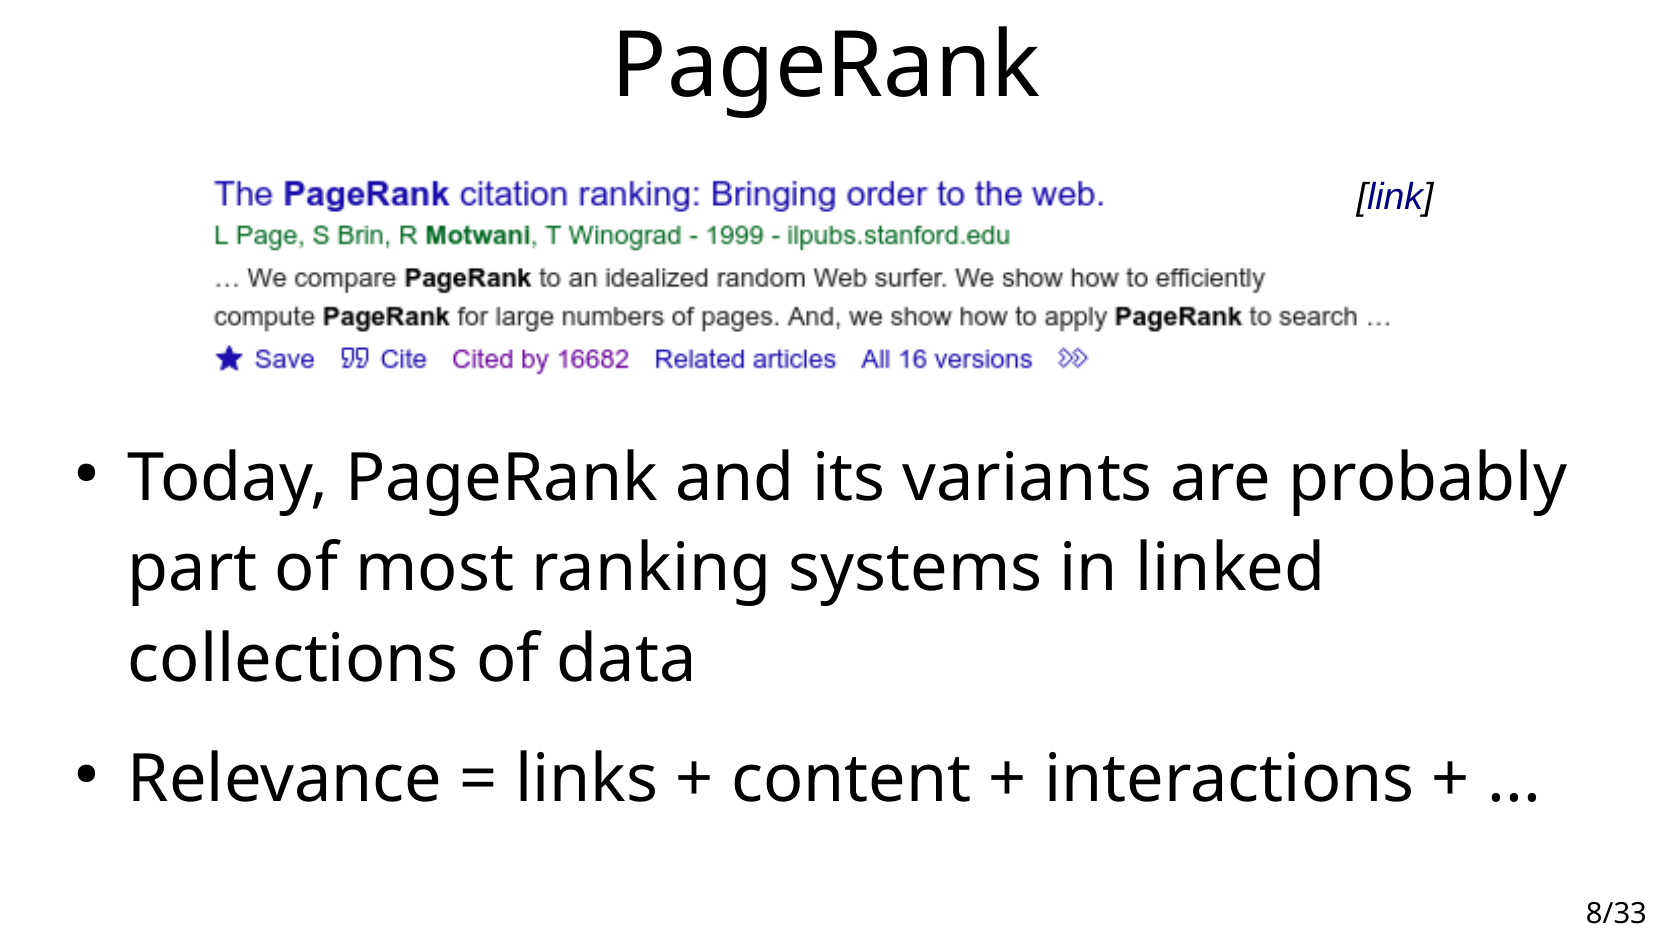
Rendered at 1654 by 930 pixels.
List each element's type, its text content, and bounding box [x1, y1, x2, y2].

list Today, PageRank and its variants are probably part of most ranking systems in linked collections of data Relevance = links + content + interactions + ... [56, 428, 1576, 909]
picture [178, 143, 1428, 406]
text_box [link] [1341, 168, 1449, 226]
title PageRank [82, 0, 1571, 126]
